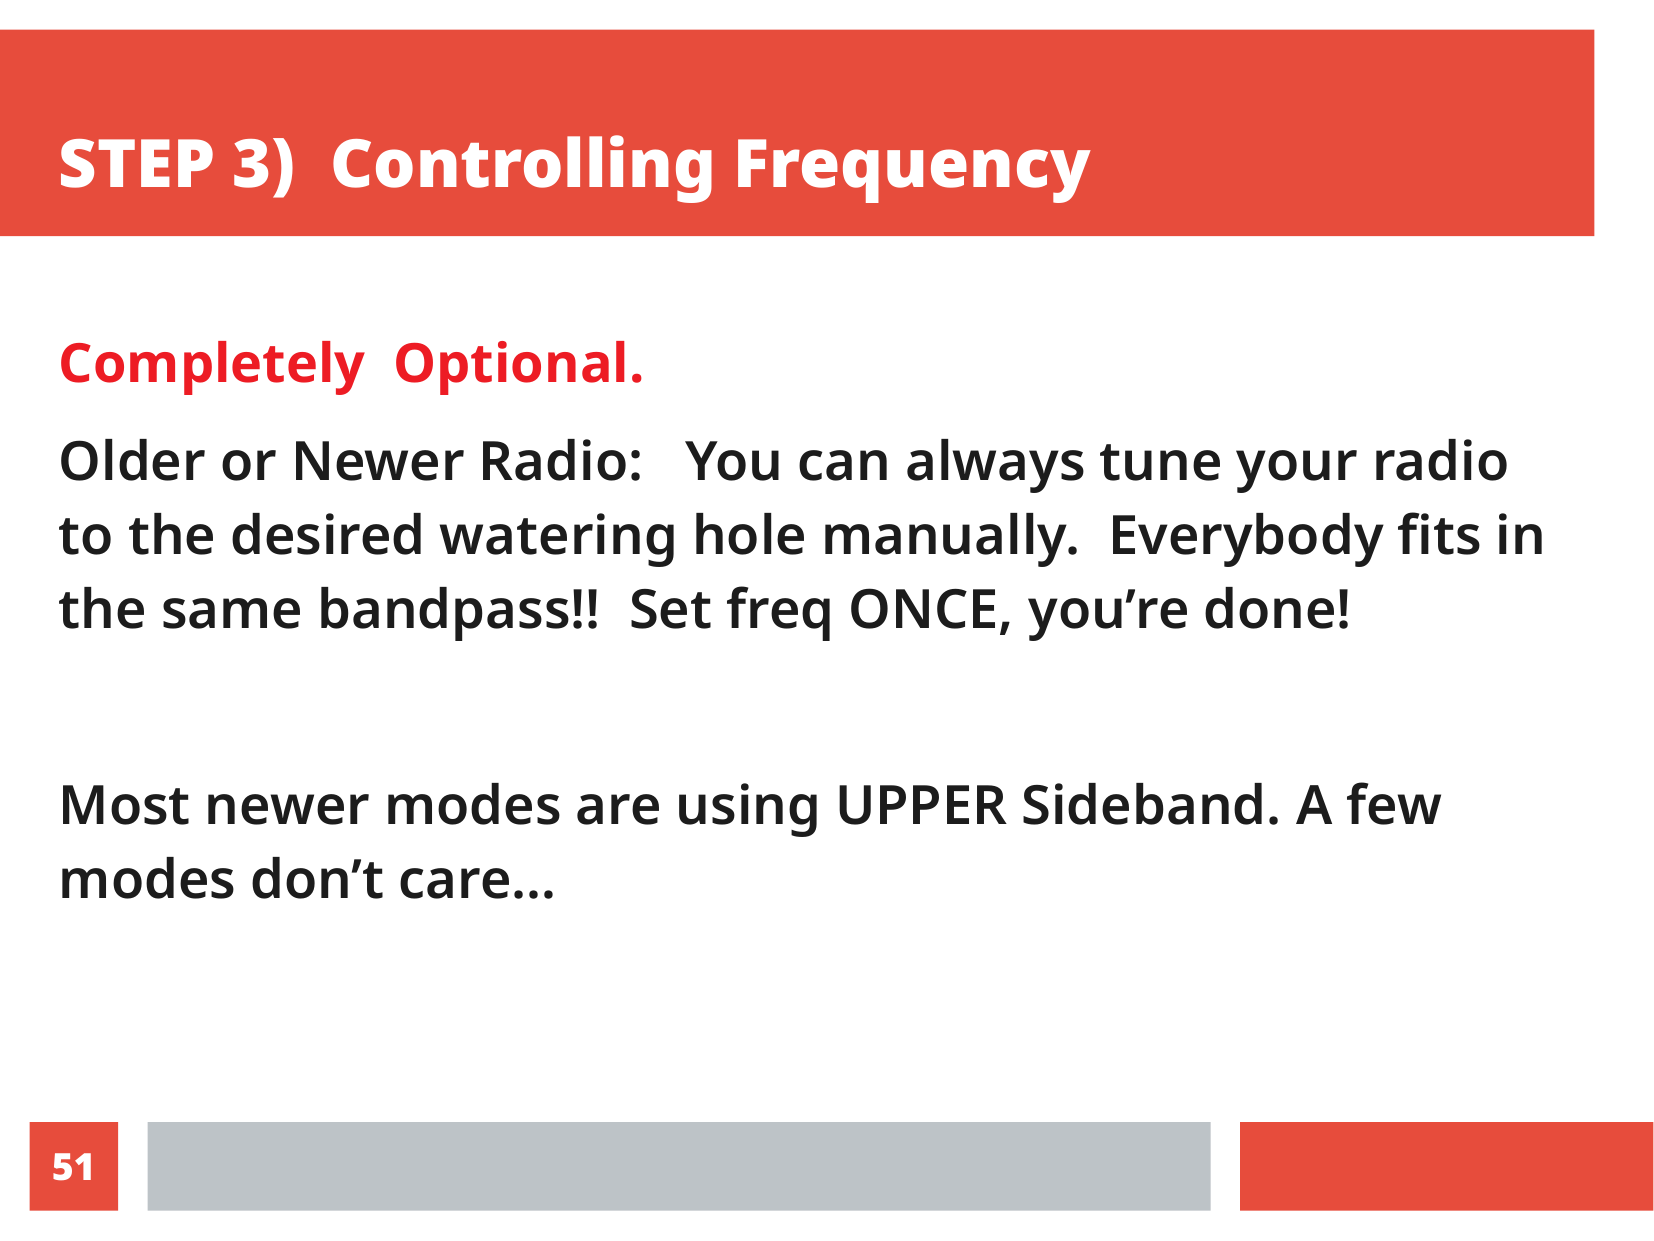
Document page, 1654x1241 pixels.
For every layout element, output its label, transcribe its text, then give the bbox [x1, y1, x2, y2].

title STEP 3) Controlling Frequency [59, 59, 1595, 207]
list Completely Optional. Older or Newer Radio: You can always tune your radio to the desired watering hole manually. Everybody fits in the same bandpass!! Set freq ONCE, you’re done! Most newer modes are using UPPER Sideband. A few modes don’t care… [59, 324, 1565, 1093]
